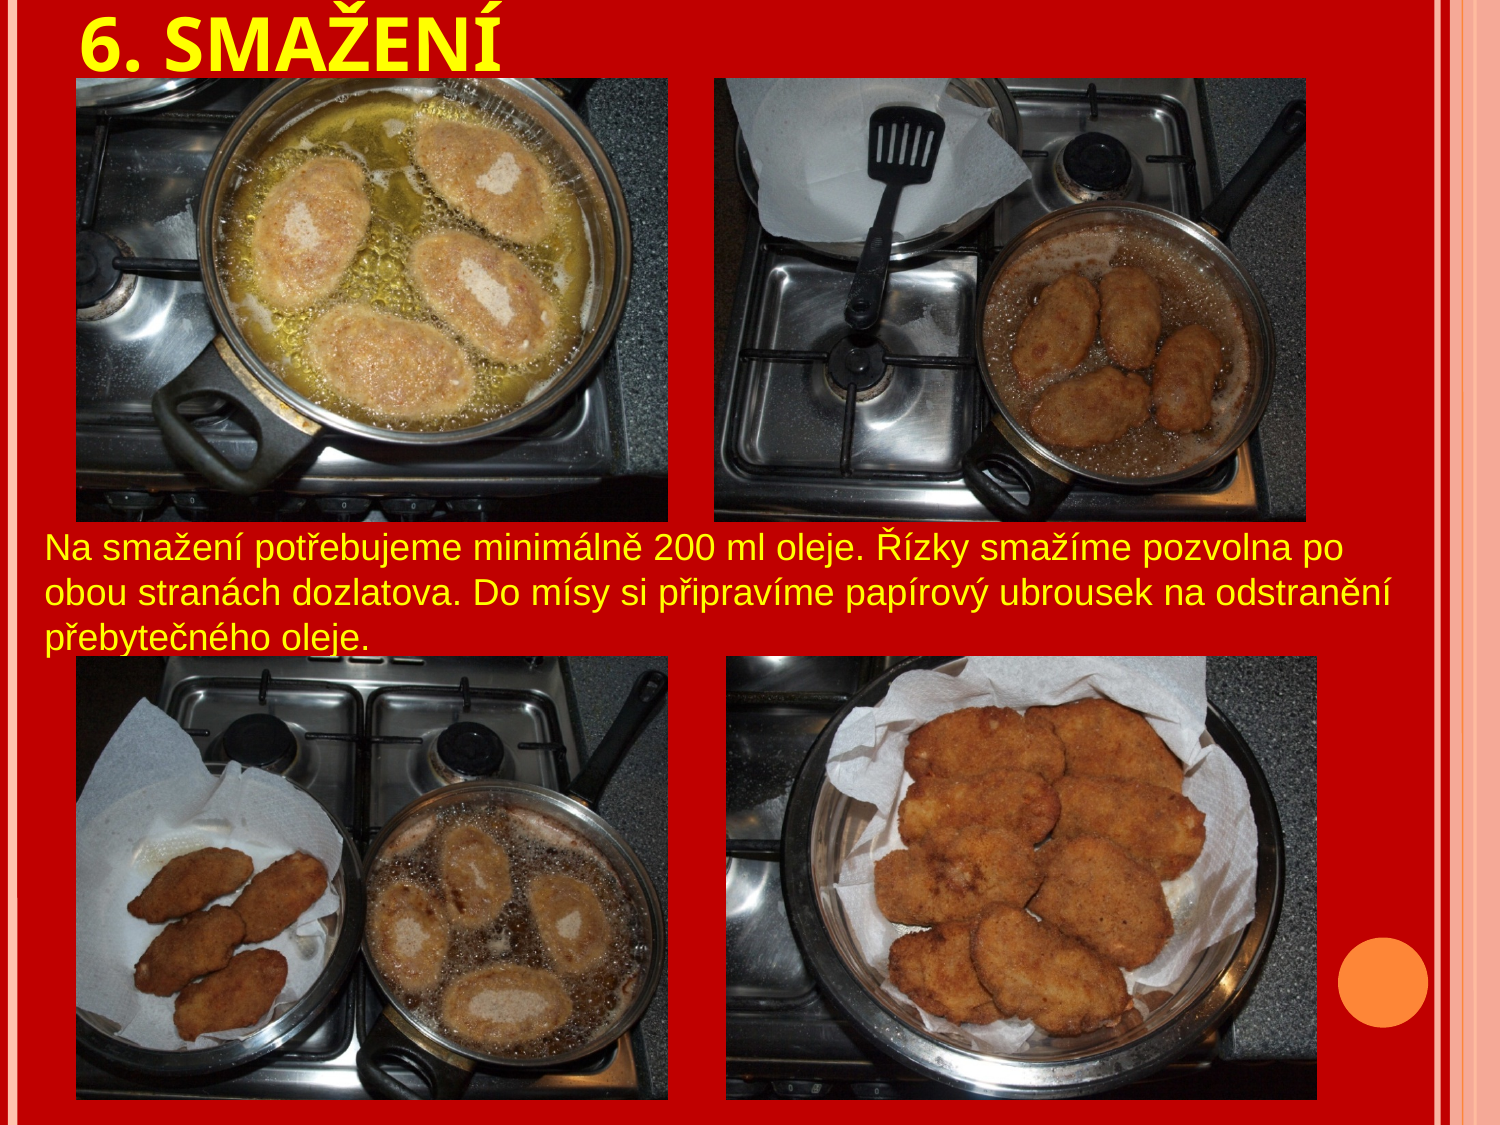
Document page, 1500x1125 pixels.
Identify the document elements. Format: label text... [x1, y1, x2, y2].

title 6. smažení [64, 0, 1290, 94]
picture [726, 657, 1317, 1101]
text_box Na smažení potřebujeme minimálně 200 ml oleje. Řízky smažíme pozvolna po obou stranách dozlatova. Do mísy si připravíme papírový ubrousek na odstranění přebytečného oleje. [29, 515, 1410, 666]
picture [76, 78, 668, 522]
picture [714, 78, 1306, 522]
picture [76, 657, 668, 1101]
